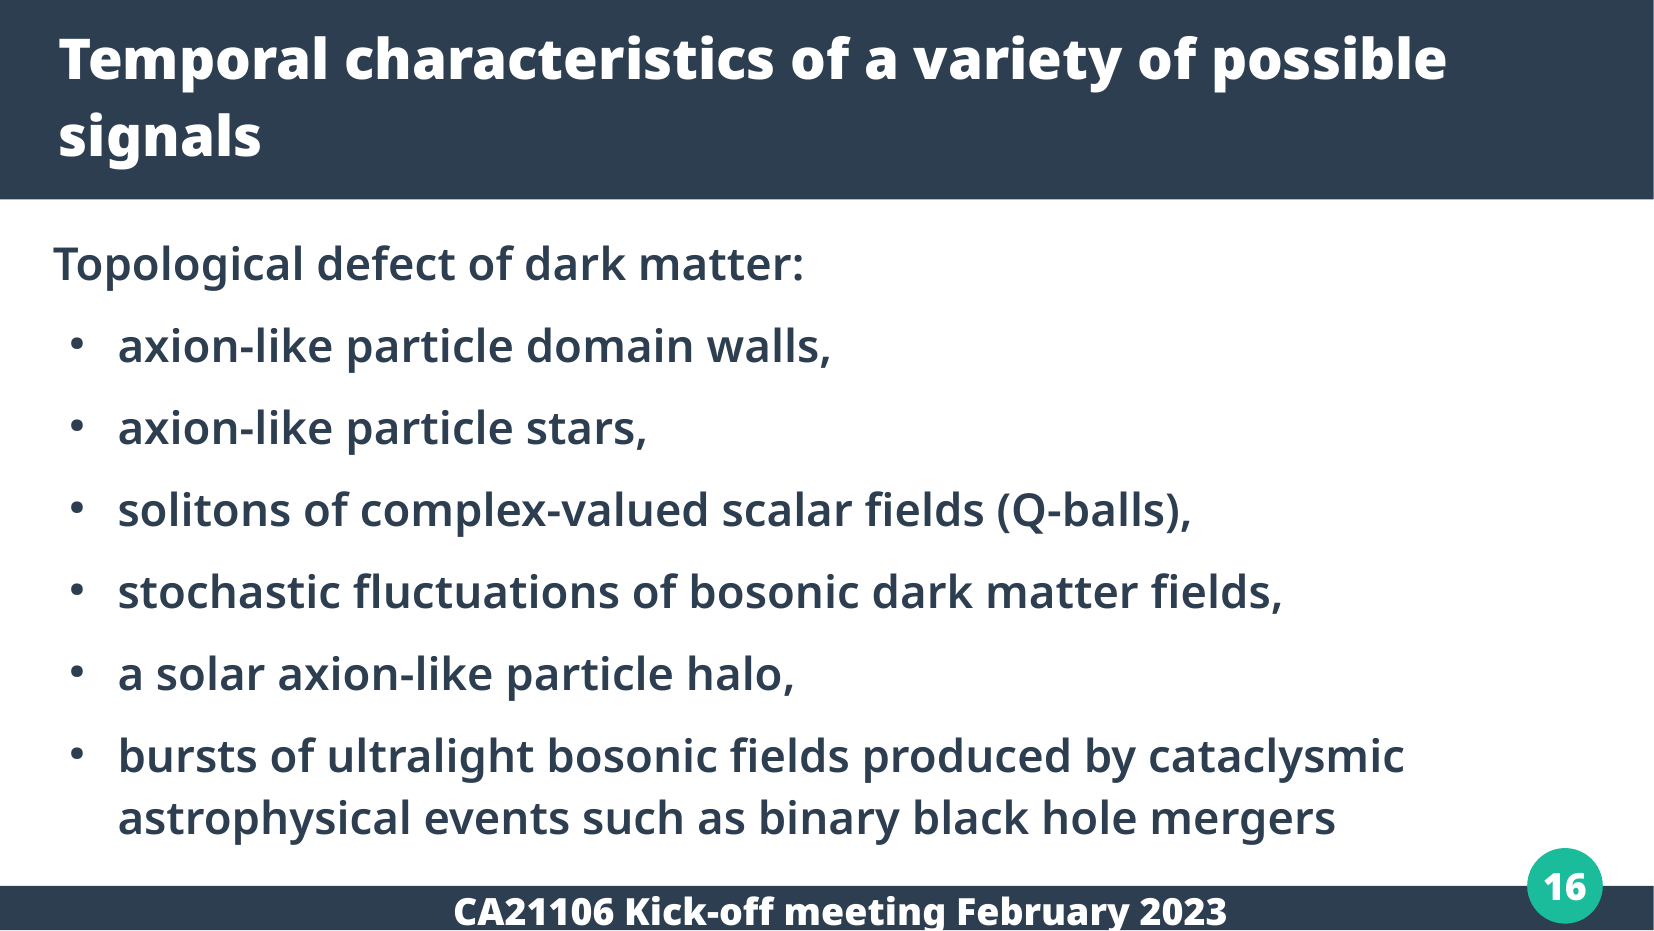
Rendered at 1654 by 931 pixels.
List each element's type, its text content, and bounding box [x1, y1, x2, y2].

title Temporal characteristics of a variety of possible signals [59, 37, 1595, 155]
list Topological defect of dark matter: axion-like particle domain walls, axion-like particle stars, solitons of complex-valued scalar fields (Q-balls), stochastic fluctuations of bosonic dark matter fields, a solar axion-like particle halo, bursts of ultralight bosonic fields produced by cataclysmic astrophysical events such as binary black hole mergers [52, 231, 1589, 852]
